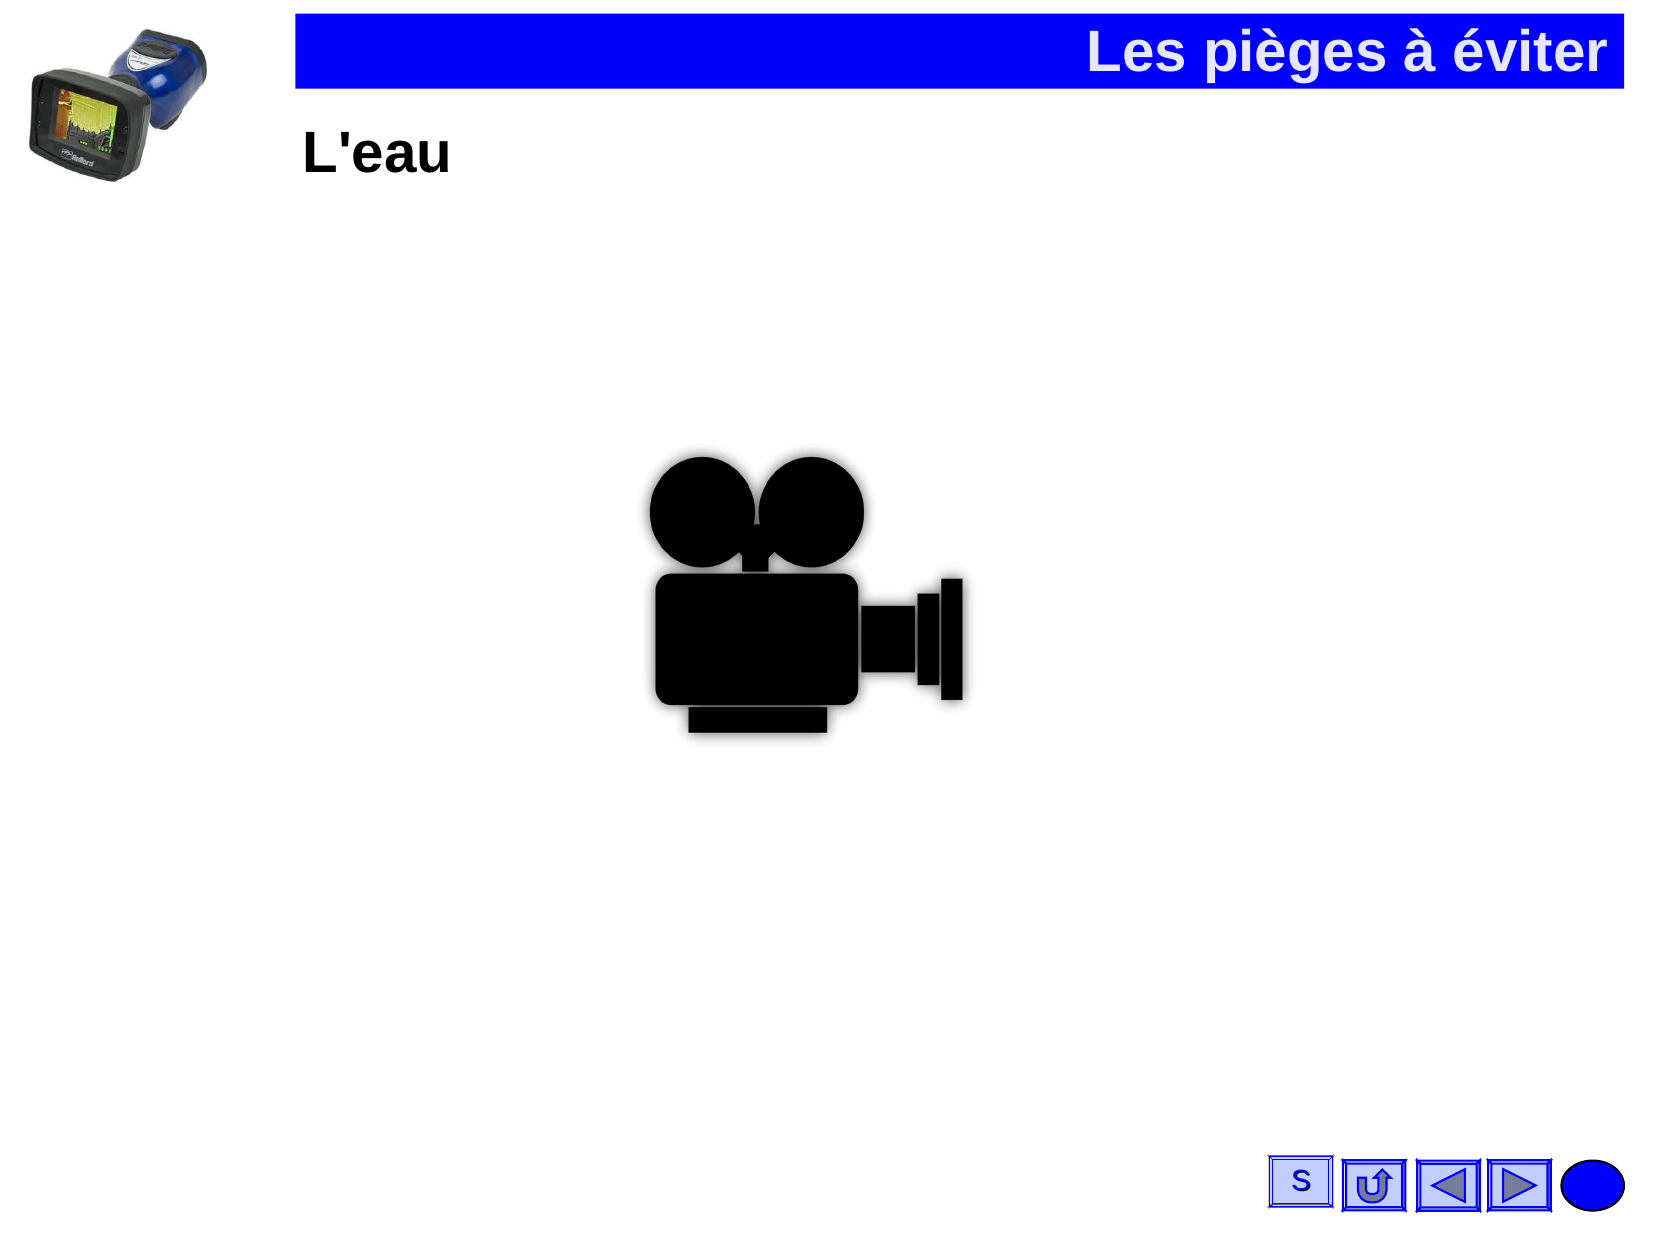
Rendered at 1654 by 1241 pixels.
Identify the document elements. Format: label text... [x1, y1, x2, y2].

text_box L'eau [287, 112, 468, 193]
text_box Les pièges à éviter [295, 13, 1625, 89]
text_box [1561, 1160, 1625, 1211]
picture [590, 442, 1004, 751]
picture [29, 29, 207, 182]
